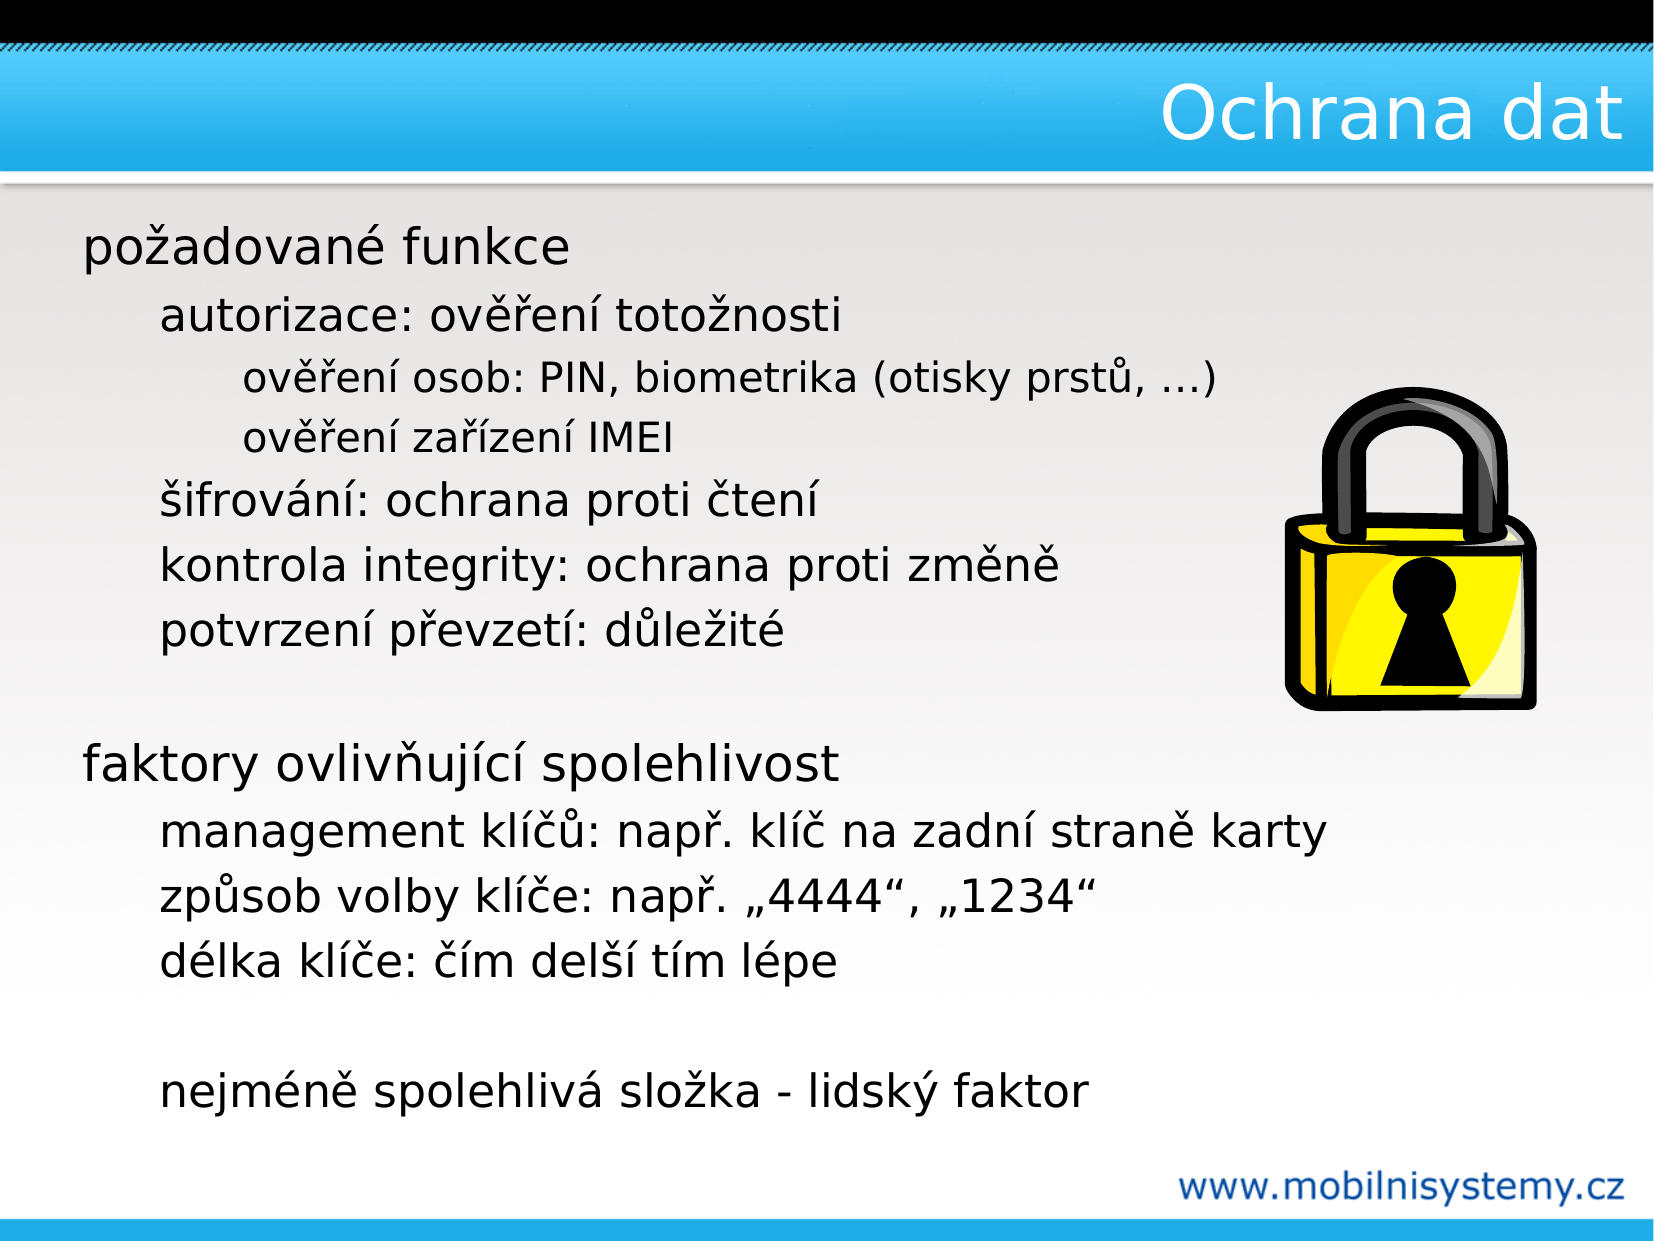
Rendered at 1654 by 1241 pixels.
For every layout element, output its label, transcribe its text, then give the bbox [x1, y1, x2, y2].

text_box [1292, 394, 1529, 704]
title Ochrana dat [29, 49, 1625, 178]
list požadované funkce autorizace: ověření totožnosti ověření osob: PIN, biometrika (otisky prstů, …) ověření zařízení IMEI šifrování: ochrana proti čtení kontrola integrity: ochrana proti změně potvrzení převzetí: důležité faktory ovlivňující spolehlivost management klíčů: např. klíč na zadní straně karty způsob volby klíče: např. „4444“, „1234“ délka klíče: čím delší tím lépe nejméně spolehlivá složka - lidský faktor [64, 218, 1565, 1119]
picture [0, 0, 1654, 1241]
